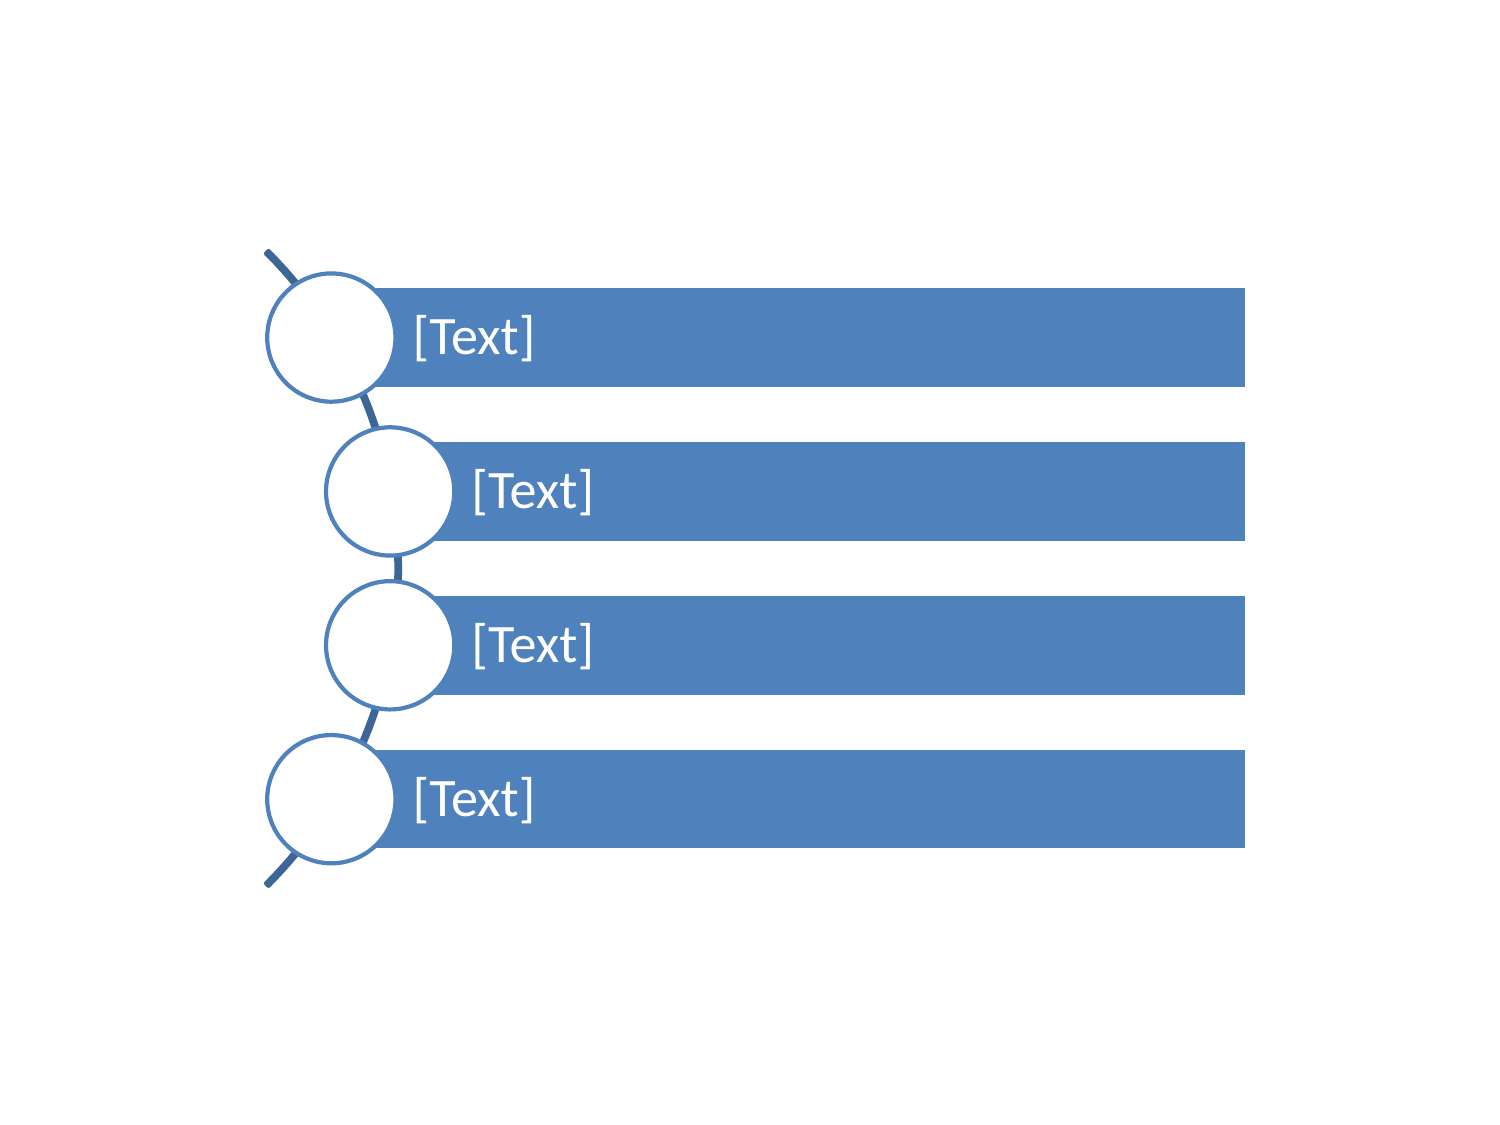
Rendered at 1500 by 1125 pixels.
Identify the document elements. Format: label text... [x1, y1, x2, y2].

text_box [326, 427, 455, 556]
text_box [Text] [430, 440, 1247, 543]
text_box [Text] [370, 747, 1247, 851]
text_box [Text] [429, 593, 1247, 697]
text_box [267, 273, 396, 402]
text_box [Text] [371, 286, 1247, 389]
text_box [267, 735, 396, 864]
text_box [326, 581, 455, 710]
